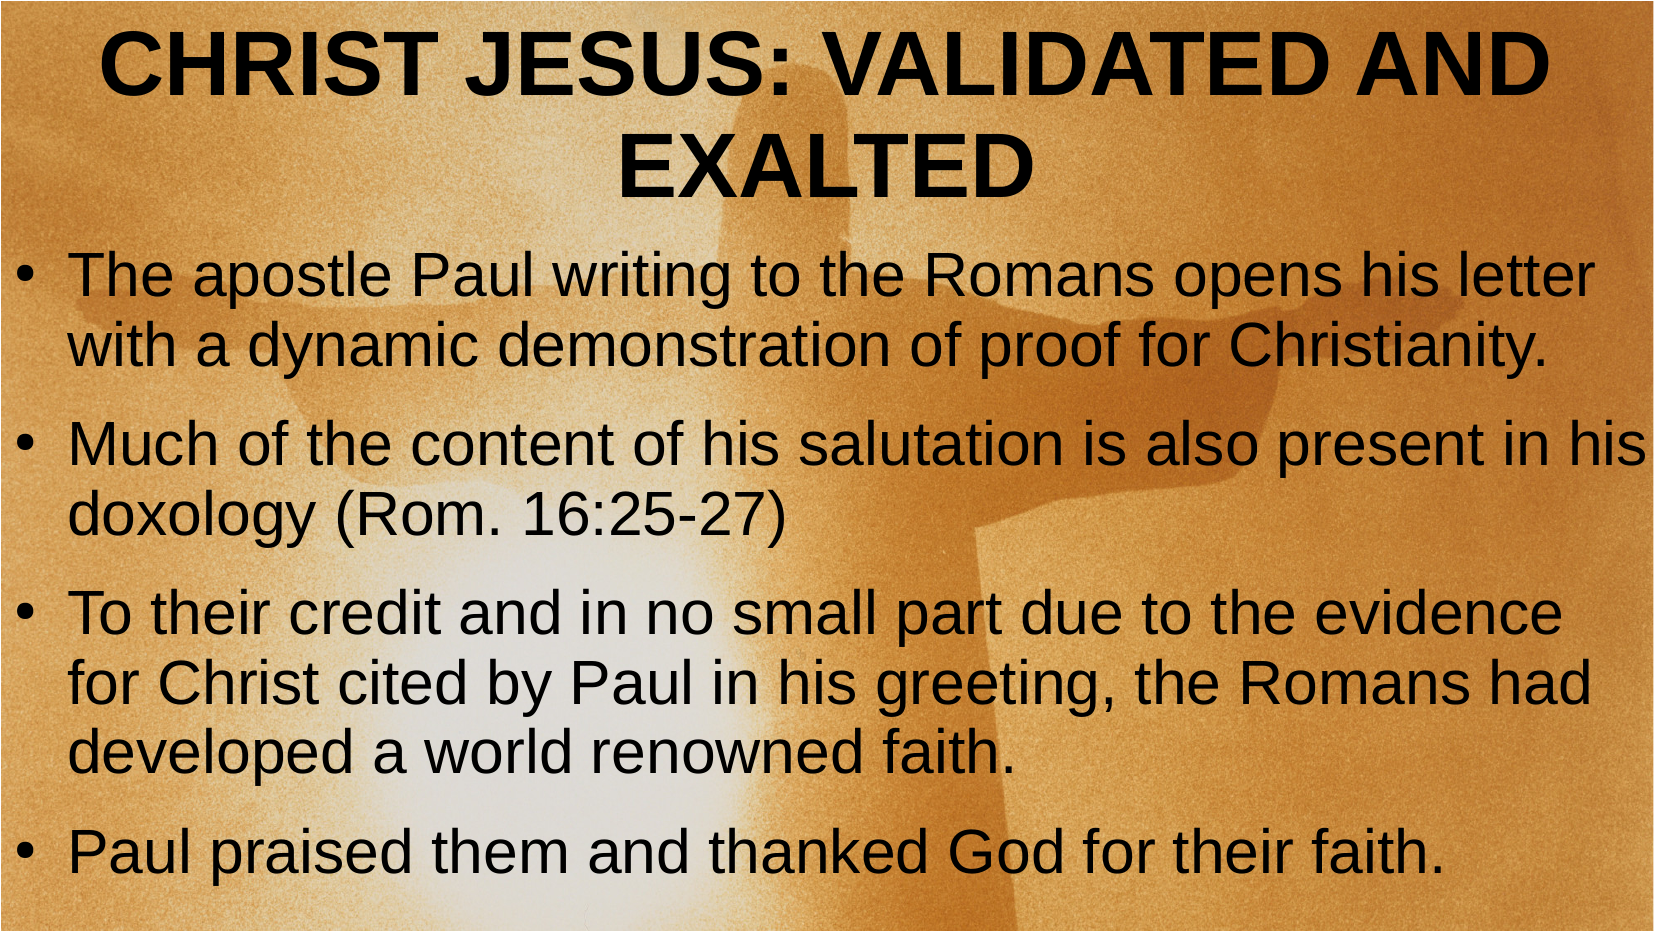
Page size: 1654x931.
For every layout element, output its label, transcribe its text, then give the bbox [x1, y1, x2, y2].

list The apostle Paul writing to the Romans opens his letter with a dynamic demonstration of proof for Christianity. Much of the content of his salutation is also present in his doxology (Rom. 16:25-27) To their credit and in no small part due to the evidence for Christ cited by Paul in his greeting, the Romans had developed a world renowned faith. Paul praised them and thanked God for their faith. [0, 240, 1651, 931]
title CHRIST JESUS: VALIDATED AND EXALTED [82, 12, 1571, 218]
picture [1, 1, 1654, 931]
